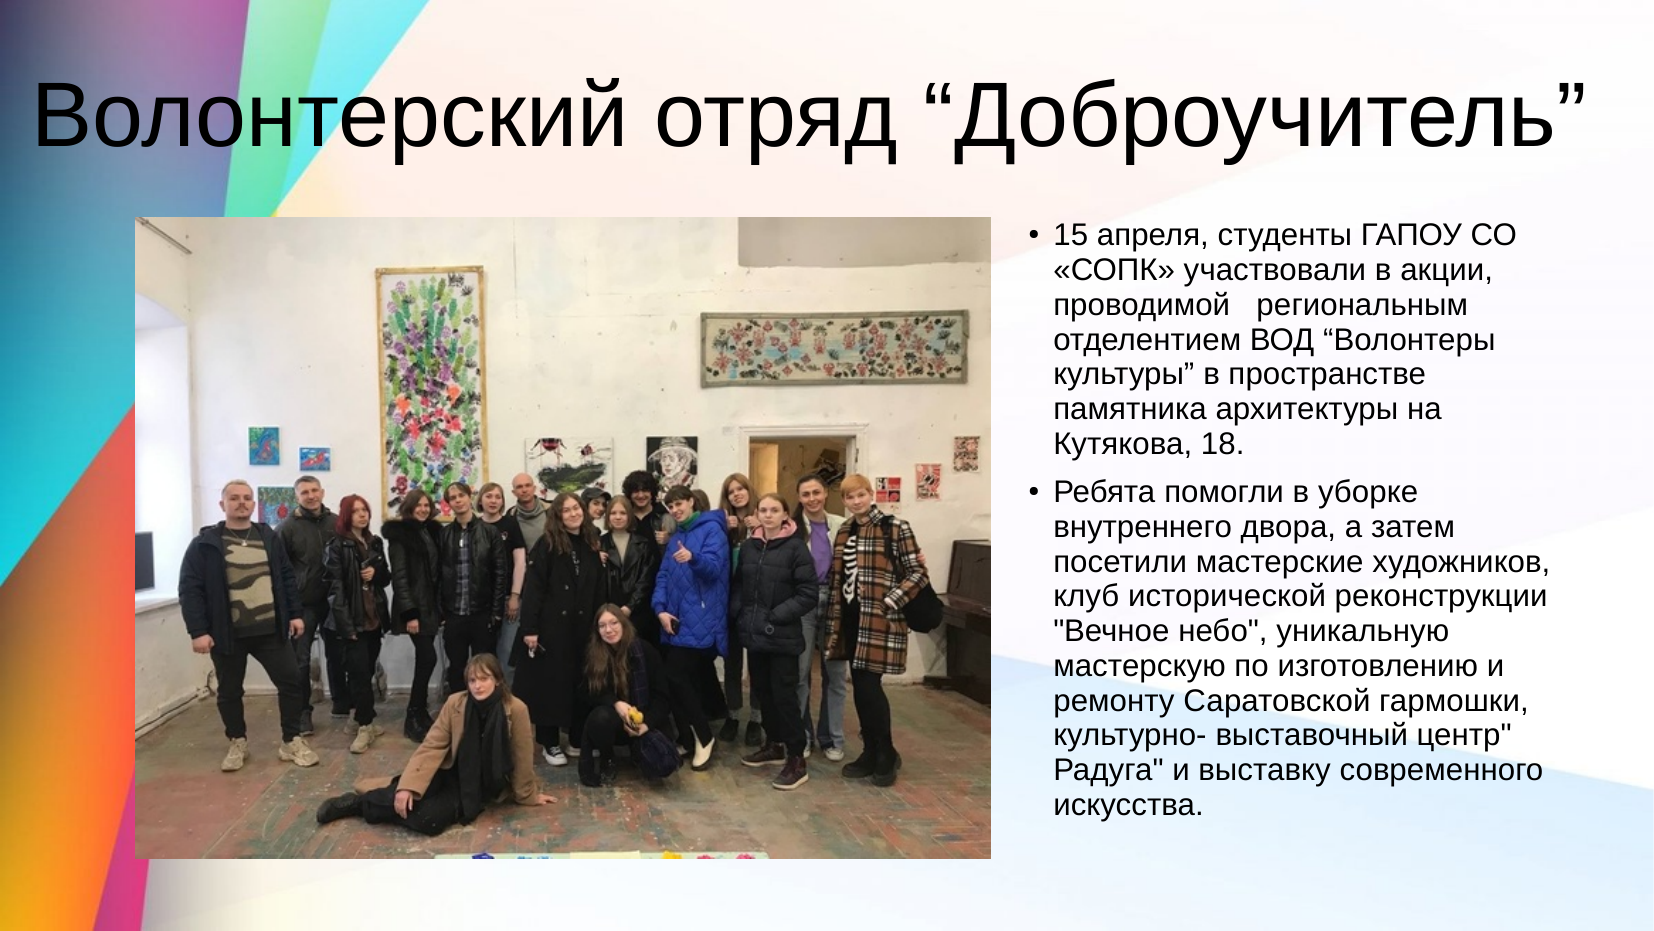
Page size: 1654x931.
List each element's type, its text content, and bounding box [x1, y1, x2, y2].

picture [0, 0, 1654, 931]
list 15 апреля, студенты ГАПОУ СО «СОПК» участвовали в акции, проводимой региональным отделентием ВОД “Волонтеры культуры” в пространстве памятника архитектуры на Кутякова, 18. Ребята помогли в уборке внутреннего двора, а затем посетили мастерские художников, клуб исторической реконструкции "Вечное небо", уникальную мастерскую по изготовлению и ремонту Саратовской гармошки, культурно- выставочный центр" Радуга" и выставку современного искусства. [1020, 217, 1572, 826]
title Волонтерский отряд “Доброучитель” [0, 12, 1621, 218]
